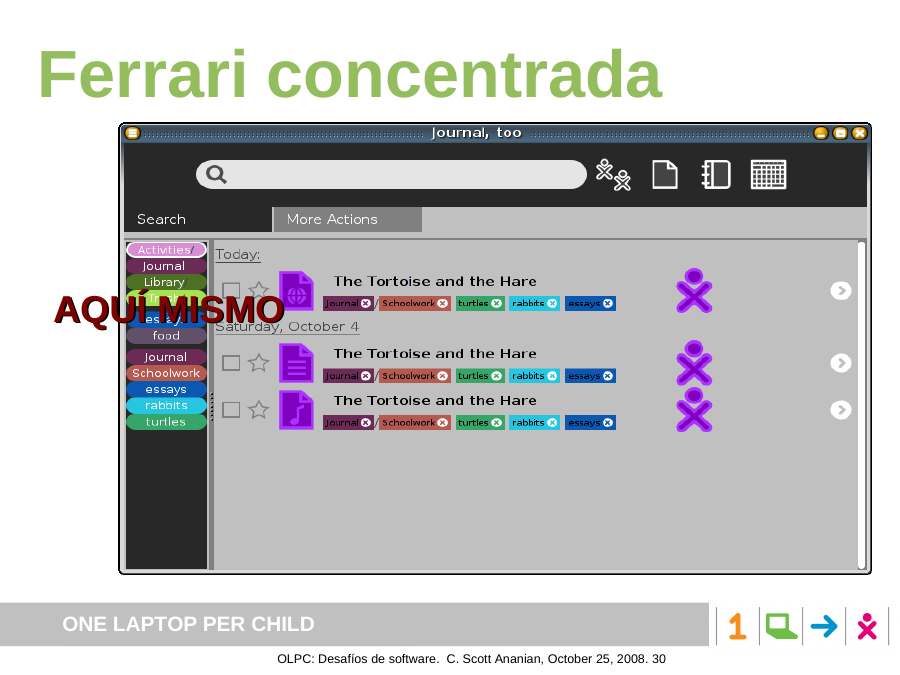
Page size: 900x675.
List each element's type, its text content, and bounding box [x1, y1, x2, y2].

text_box AQUÍ MISMO [0, 247, 338, 376]
title Ferrari concentrada [37, 37, 856, 211]
picture [118, 122, 872, 575]
picture [709, 598, 898, 655]
